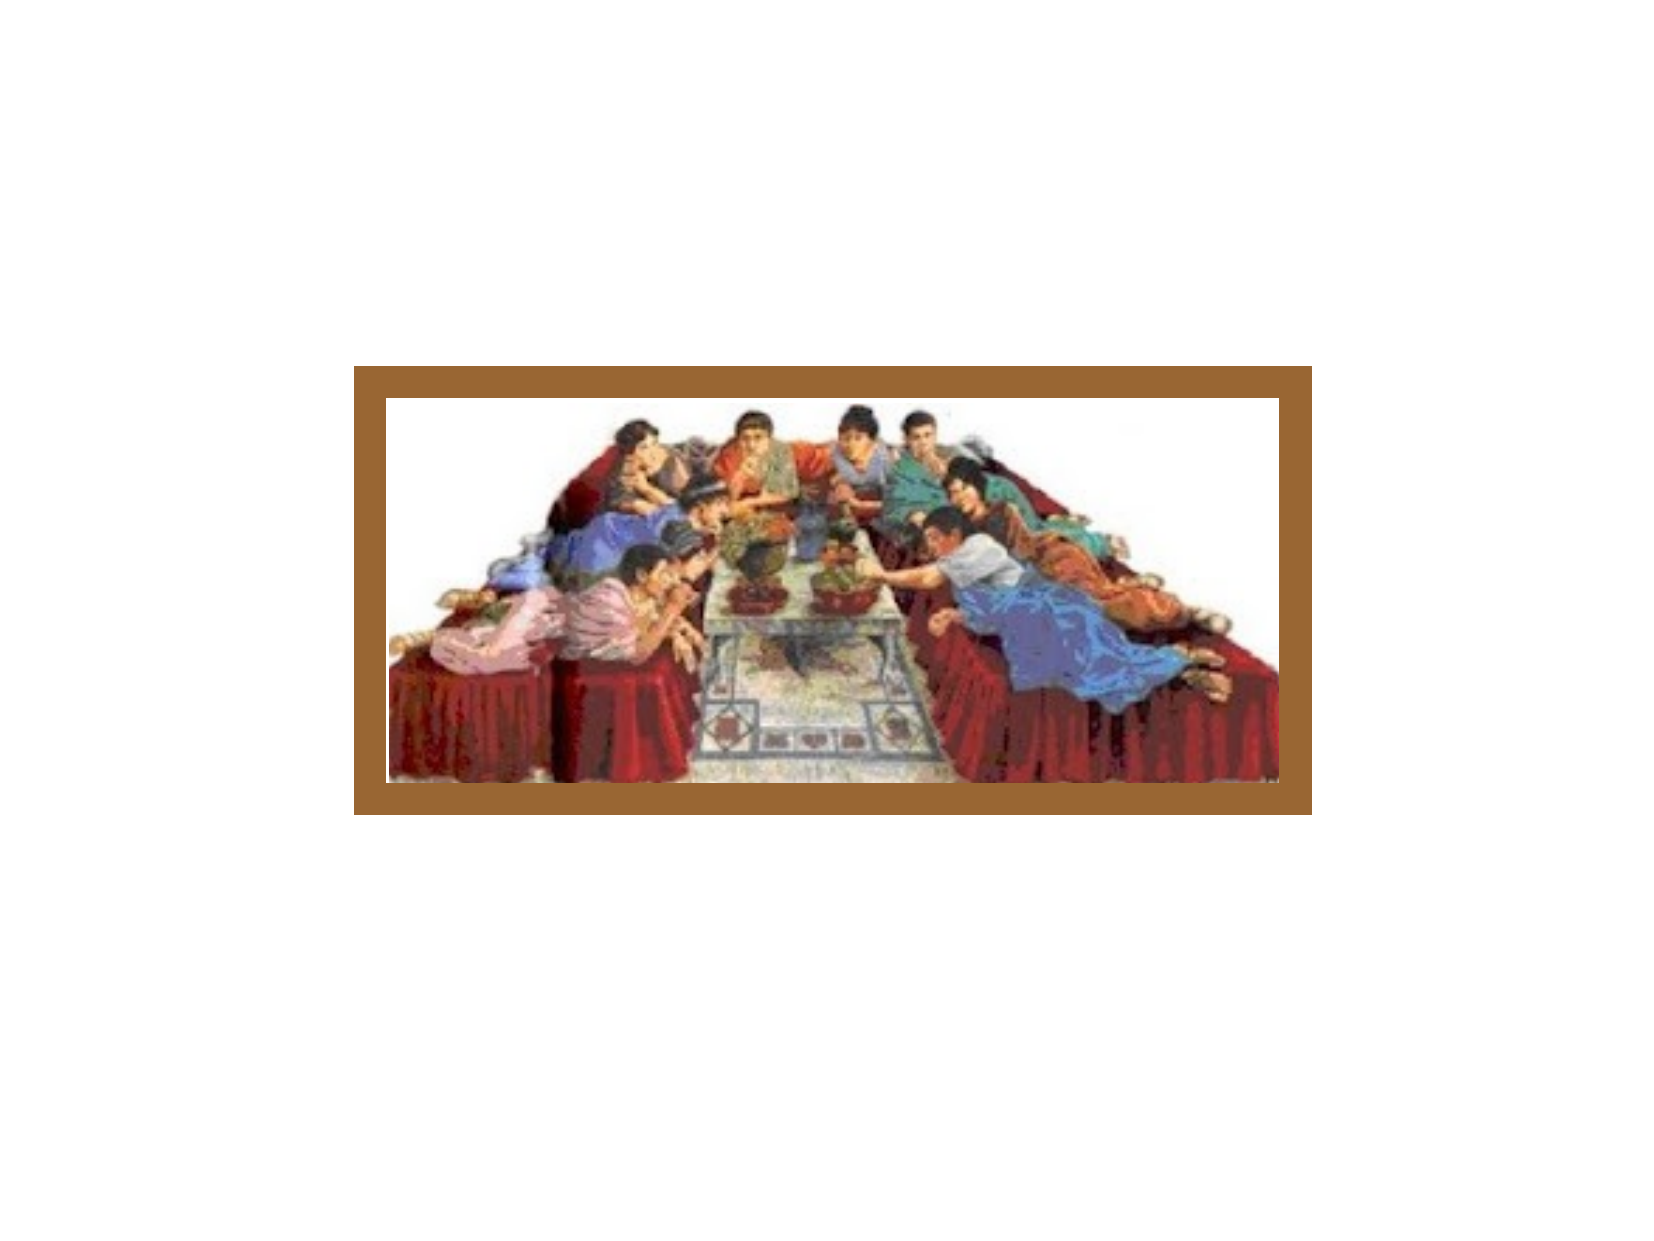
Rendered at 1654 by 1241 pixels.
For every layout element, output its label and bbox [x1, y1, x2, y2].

picture [389, 403, 1279, 783]
text_box [354, 366, 1312, 815]
